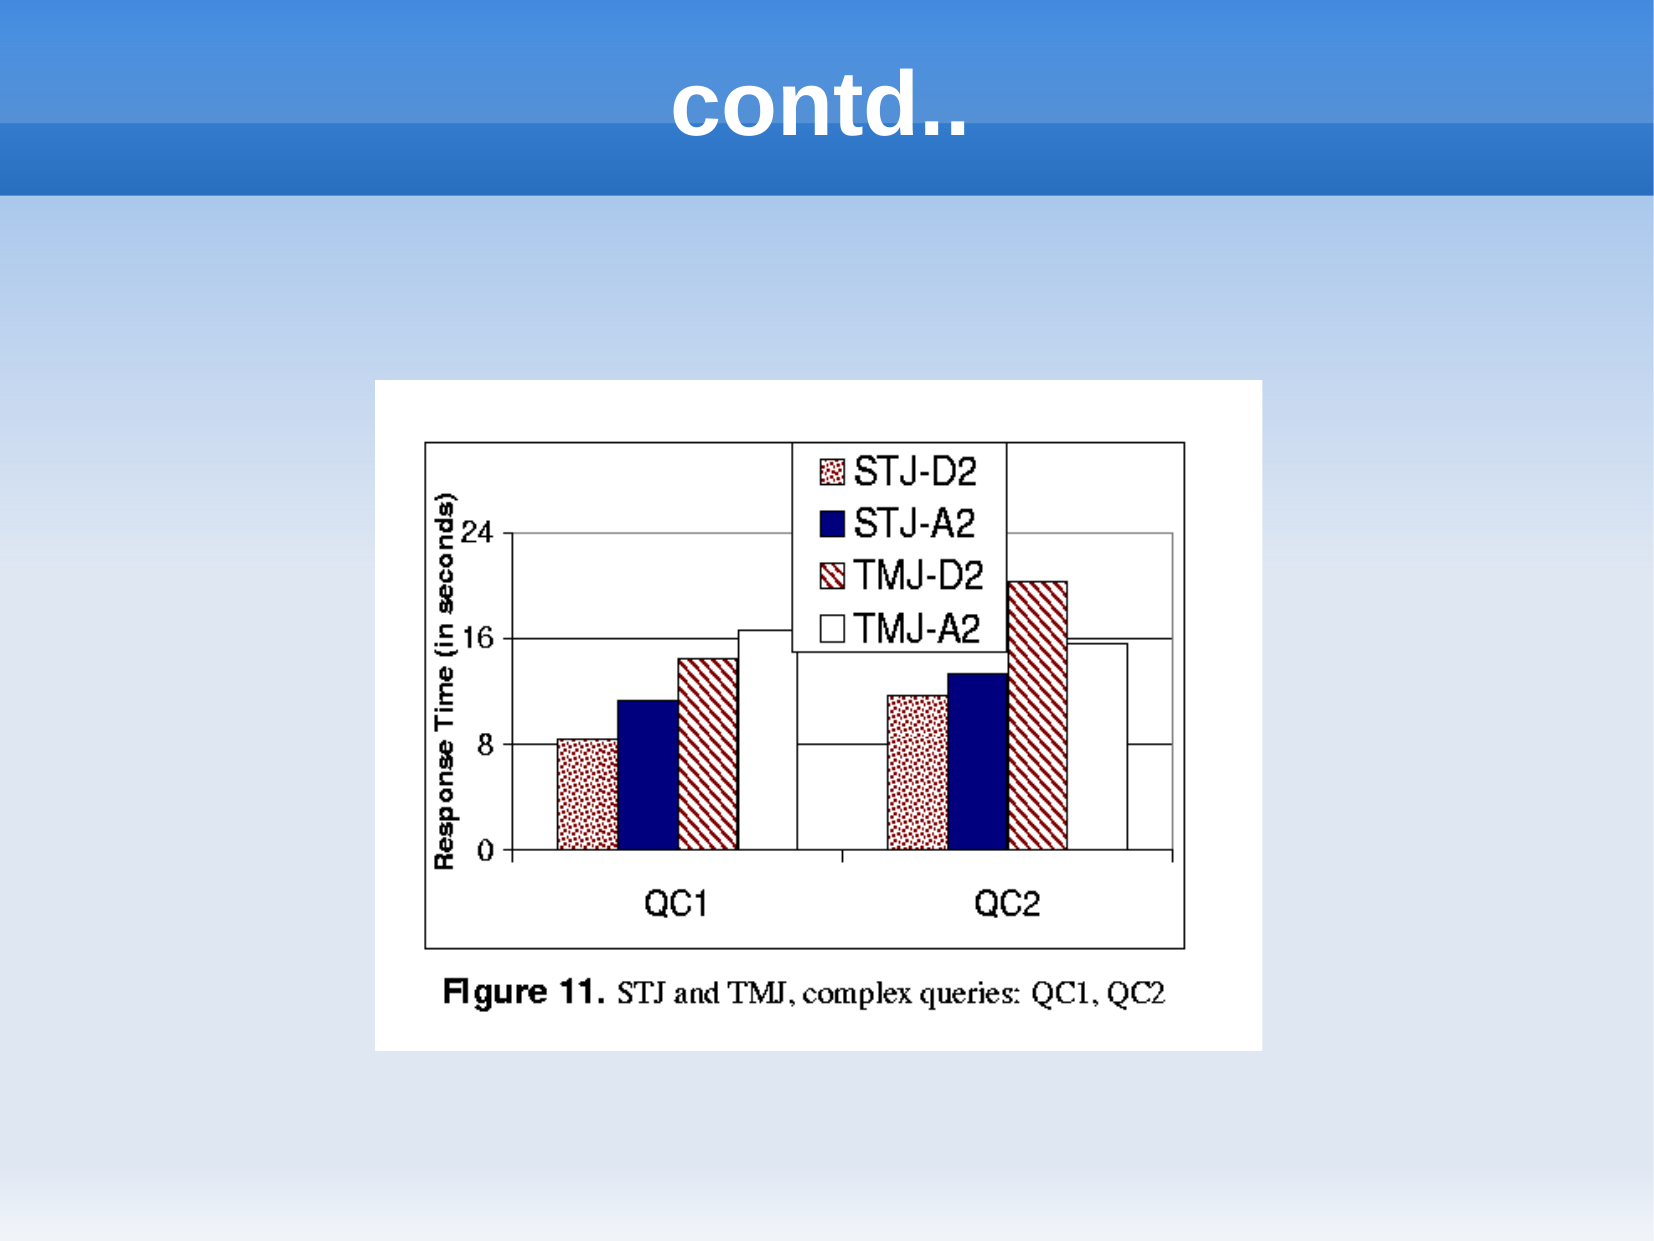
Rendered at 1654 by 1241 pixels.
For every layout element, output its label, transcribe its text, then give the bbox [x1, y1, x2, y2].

title contd.. [76, 7, 1565, 200]
picture [0, 0, 1654, 1241]
